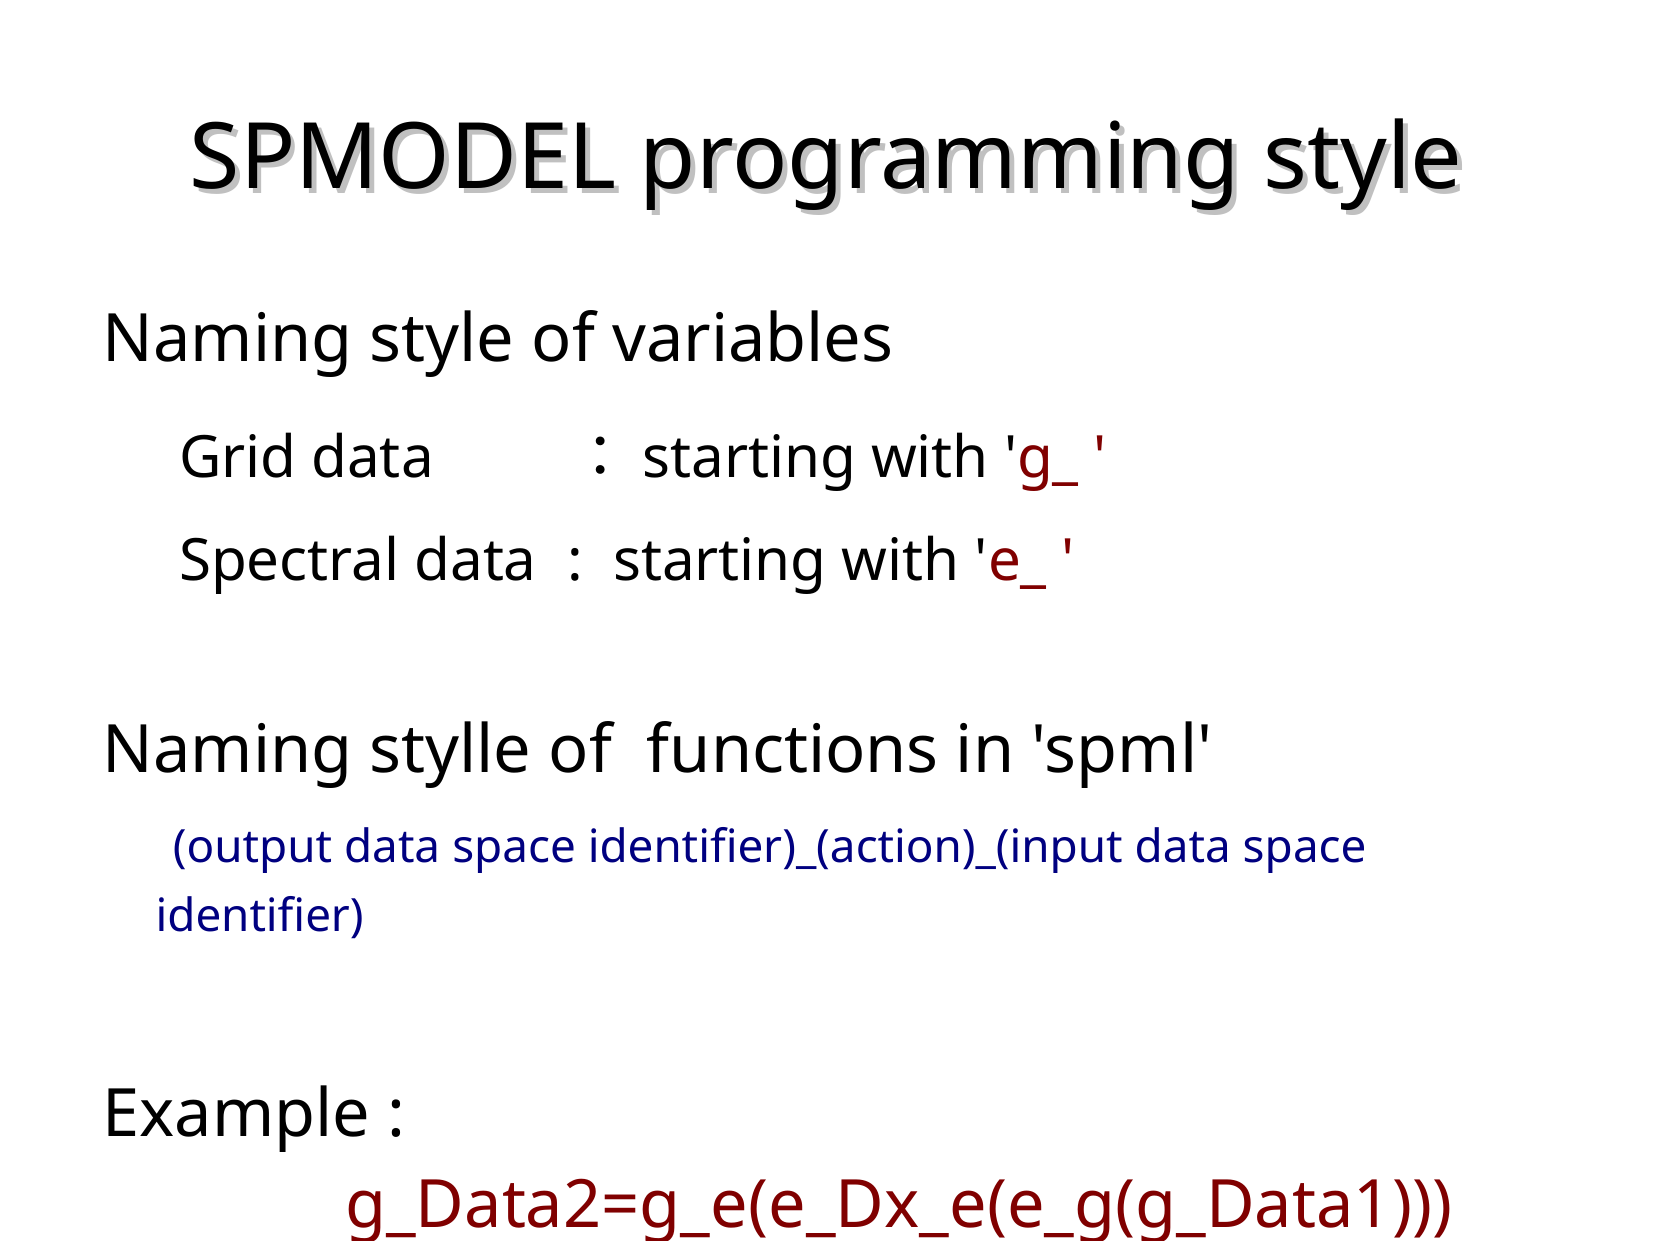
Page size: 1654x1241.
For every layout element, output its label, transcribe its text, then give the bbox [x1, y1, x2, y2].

list Naming style of variables Grid data ： starting with 'g_ ' Spectral data : starting with 'e_ ' Naming stylle of functions in 'spml' (output data space identifier)_(action)_(input data space identifier) Example : g_Data2=g_e(e_Dx_e(e_g(g_Data1))) similar to the contraction convention of the tensor calculus [84, 290, 1573, 1144]
title SPMODEL programming style [82, 56, 1571, 250]
